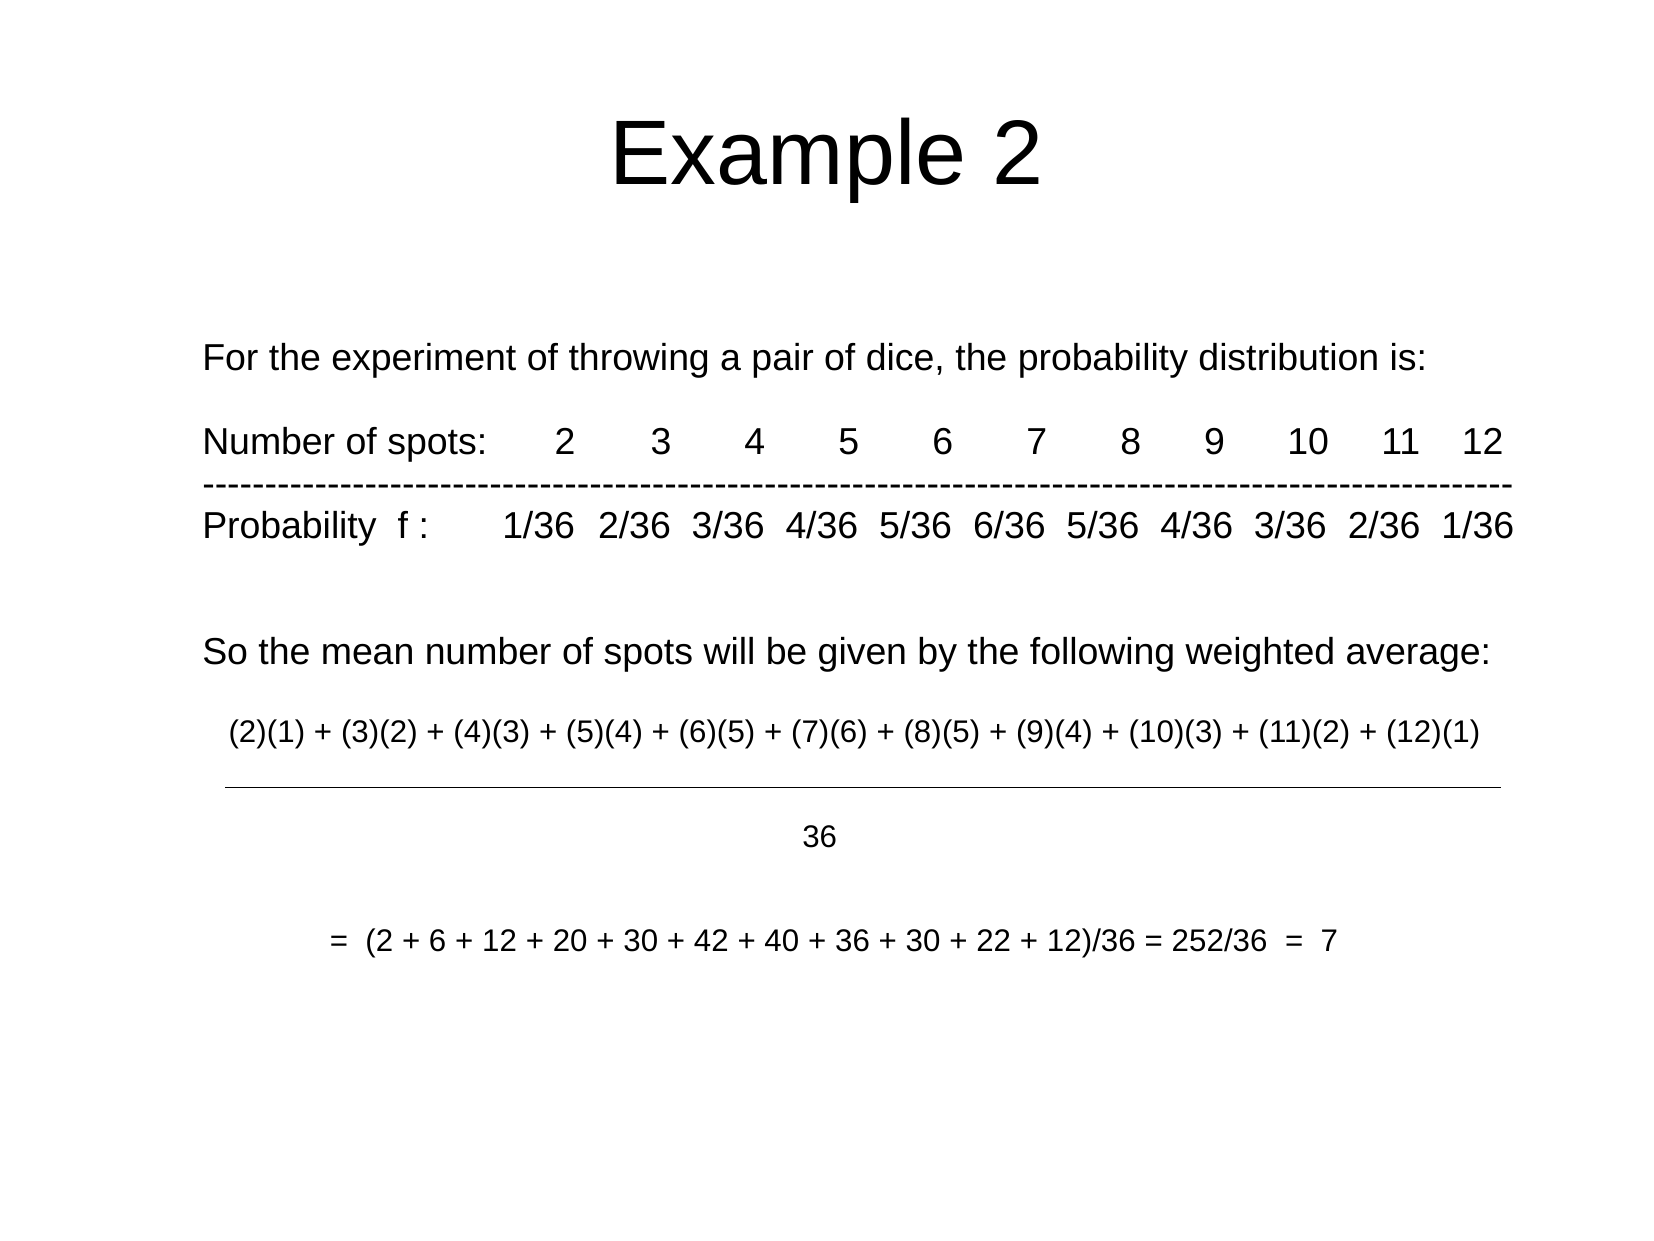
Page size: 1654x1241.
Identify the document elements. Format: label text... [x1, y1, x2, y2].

title Example 2 [82, 49, 1571, 257]
text_box For the experiment of throwing a pair of dice, the probability distribution is: Number of spots: 2 3 4 5 6 7 8 9 10 11 12 --------------------------------------------------------------------------------------------------------- Probability f : 1/36 2/36 3/36 4/36 5/36 6/36 5/36 4/36 3/36 2/36 1/36 So the mean number of spots will be given by the following weighted average: (2)(1) + (3)(2) + (4)(3) + (5)(4) + (6)(5) + (7)(6) + (8)(5) + (9)(4) + (10)(3) + (11)(2) + (12)(1) 36 = (2 + 6 + 12 + 20 + 30 + 42 + 40 + 36 + 30 + 22 + 12)/36 = 252/36 = 7 [187, 329, 1530, 1092]
